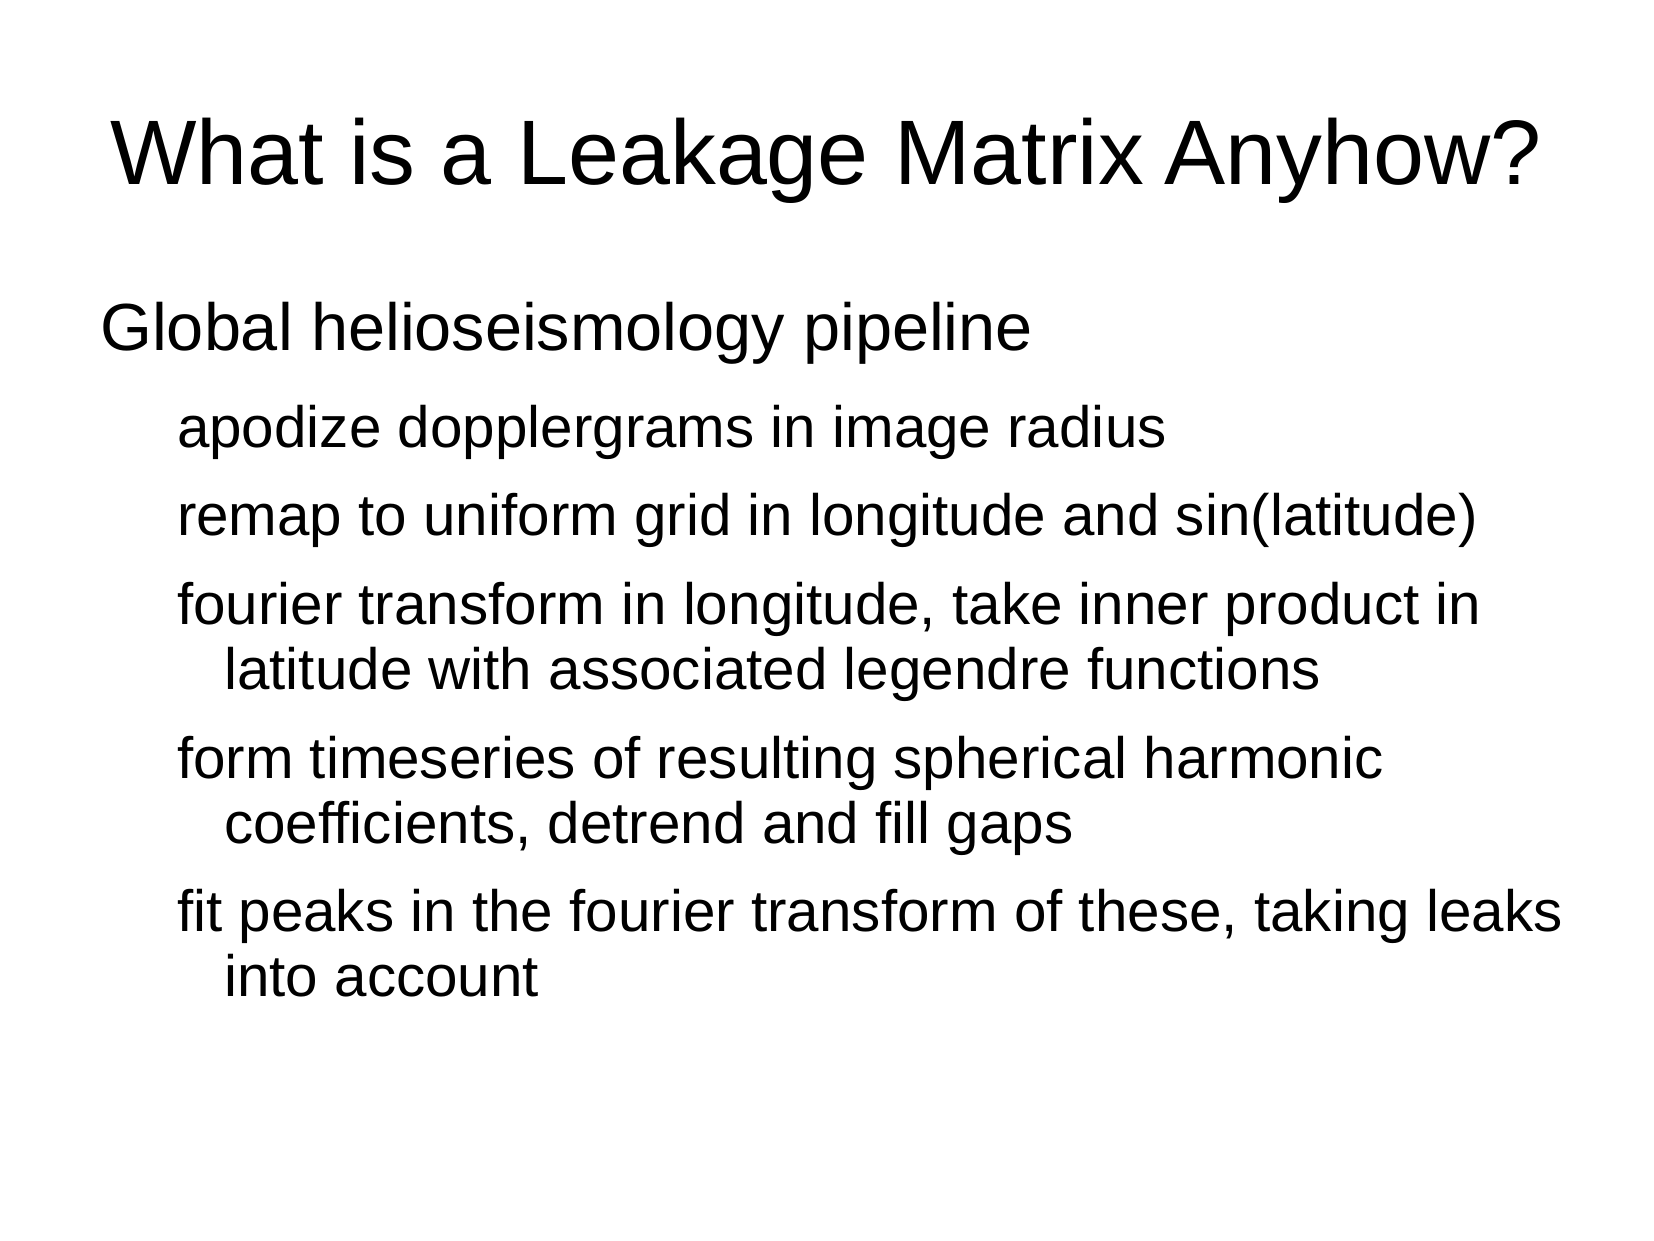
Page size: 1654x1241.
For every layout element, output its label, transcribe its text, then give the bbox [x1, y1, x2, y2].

title What is a Leakage Matrix Anyhow? [82, 56, 1571, 250]
list Global helioseismology pipeline apodize dopplergrams in image radius remap to uniform grid in longitude and sin(latitude) fourier transform in longitude, take inner product in latitude with associated legendre functions form timeseries of resulting spherical harmonic coefficients, detrend and fill gaps fit peaks in the fourier transform of these, taking leaks into account [82, 290, 1571, 1094]
